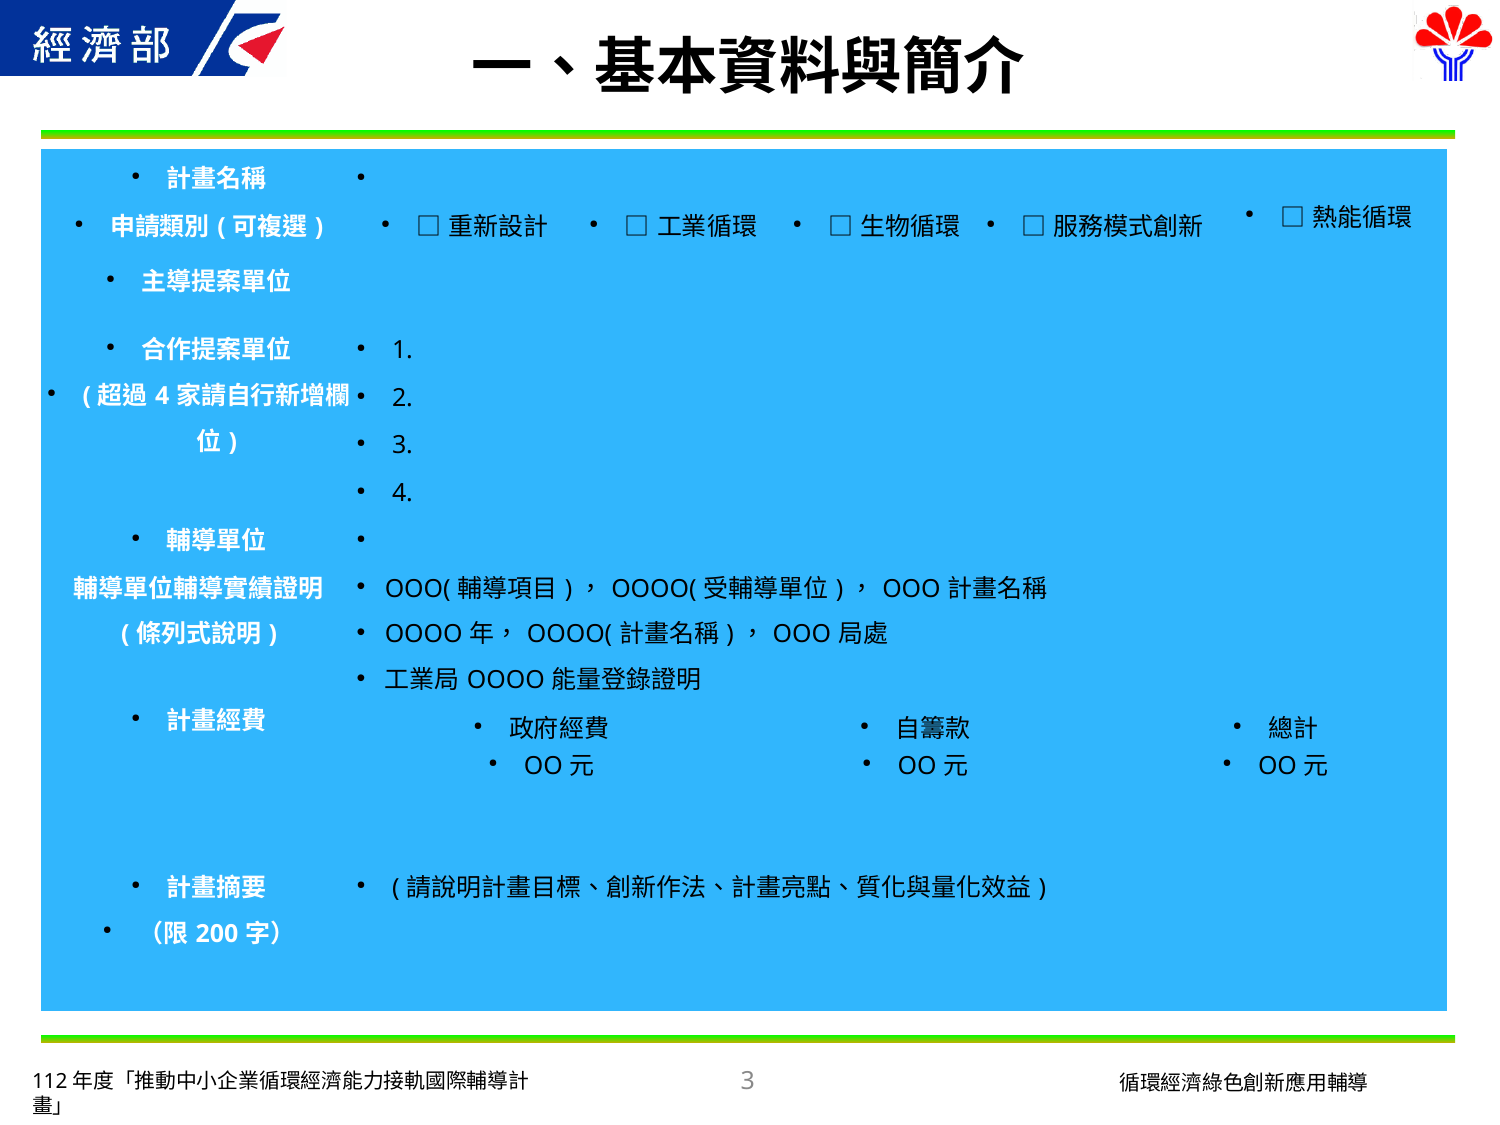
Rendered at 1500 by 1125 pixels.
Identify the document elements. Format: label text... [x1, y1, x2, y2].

table_cell □工業循環 [573, 197, 774, 252]
table_cell 2. [357, 368, 1447, 415]
table_cell 輔導單位輔導實績證明 (條列式說明) [41, 559, 357, 699]
table_cell 申請類別(可複選) [41, 197, 357, 252]
table_cell 1. [357, 320, 1447, 368]
table_cell 3. [357, 415, 1447, 463]
table_cell □服務模式創新 [980, 197, 1211, 252]
table_cell OO元 [1104, 745, 1447, 858]
table_cell (請說明計畫目標、創新作法、計畫亮點、質化與量化效益) [357, 858, 1447, 1011]
table_cell [357, 511, 1447, 559]
table_cell 4. [357, 463, 1447, 511]
table_cell 政府經費 [357, 699, 726, 745]
table_cell 總計 [1104, 699, 1447, 745]
text_box 3 [572, 1051, 923, 1112]
table_cell [357, 252, 1447, 320]
table_cell 計畫摘要 （限200字） [41, 858, 357, 1011]
table_header 計畫名稱 [41, 149, 357, 197]
table_cell □熱能循環 [1211, 197, 1447, 252]
table_cell 自籌款 [726, 699, 1104, 745]
table_cell OO元 [357, 745, 726, 858]
title 一、基本資料與簡介 [0, 19, 1497, 109]
table_cell 合作提案單位 (超過4家請自行新增欄位) [41, 320, 357, 511]
table_cell □生物循環 [774, 197, 980, 252]
table_cell 輔導單位 [41, 511, 357, 559]
table_cell OOO(輔導項目)，OOOO(受輔導單位)，OOO計畫名稱 OOOO年，OOOO(計畫名稱)，OOO局處 工業局OOOO能量登錄證明 [357, 559, 1447, 699]
table_cell OO元 [726, 745, 1104, 858]
table_cell □重新設計 [357, 197, 573, 252]
table_cell 計畫經費 [41, 699, 357, 858]
table_header [357, 149, 1447, 197]
